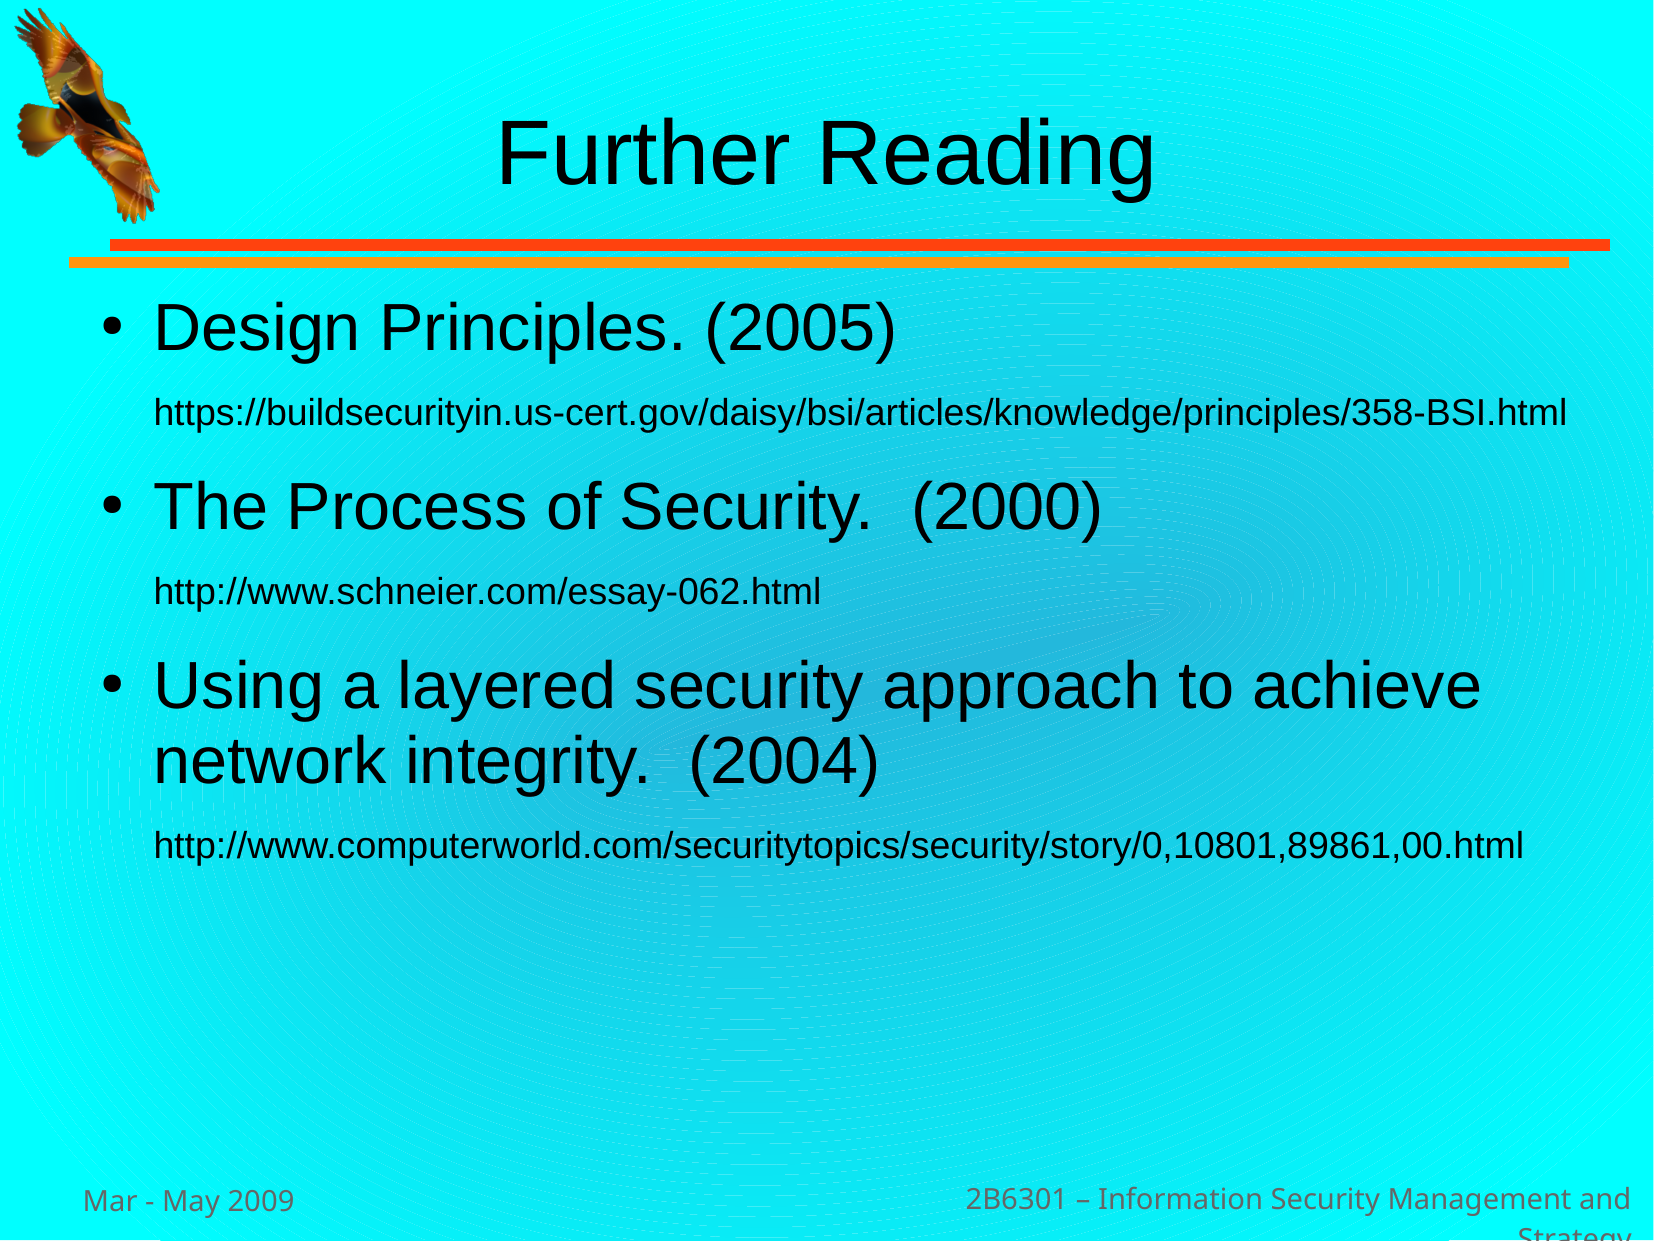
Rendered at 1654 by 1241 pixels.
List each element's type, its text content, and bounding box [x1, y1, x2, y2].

title Further Reading [82, 49, 1571, 257]
list Design Principles. (2005) https://buildsecurityin.us-cert.gov/daisy/bsi/articles/knowledge/principles/358-BSI.html The Process of Security. (2000) http://www.schneier.com/essay-062.html Using a layered security approach to achieve network integrity. (2004) http://www.computerworld.com/securitytopics/security/story/0,10801,89861,00.html [82, 290, 1571, 1109]
picture [5, 8, 162, 225]
